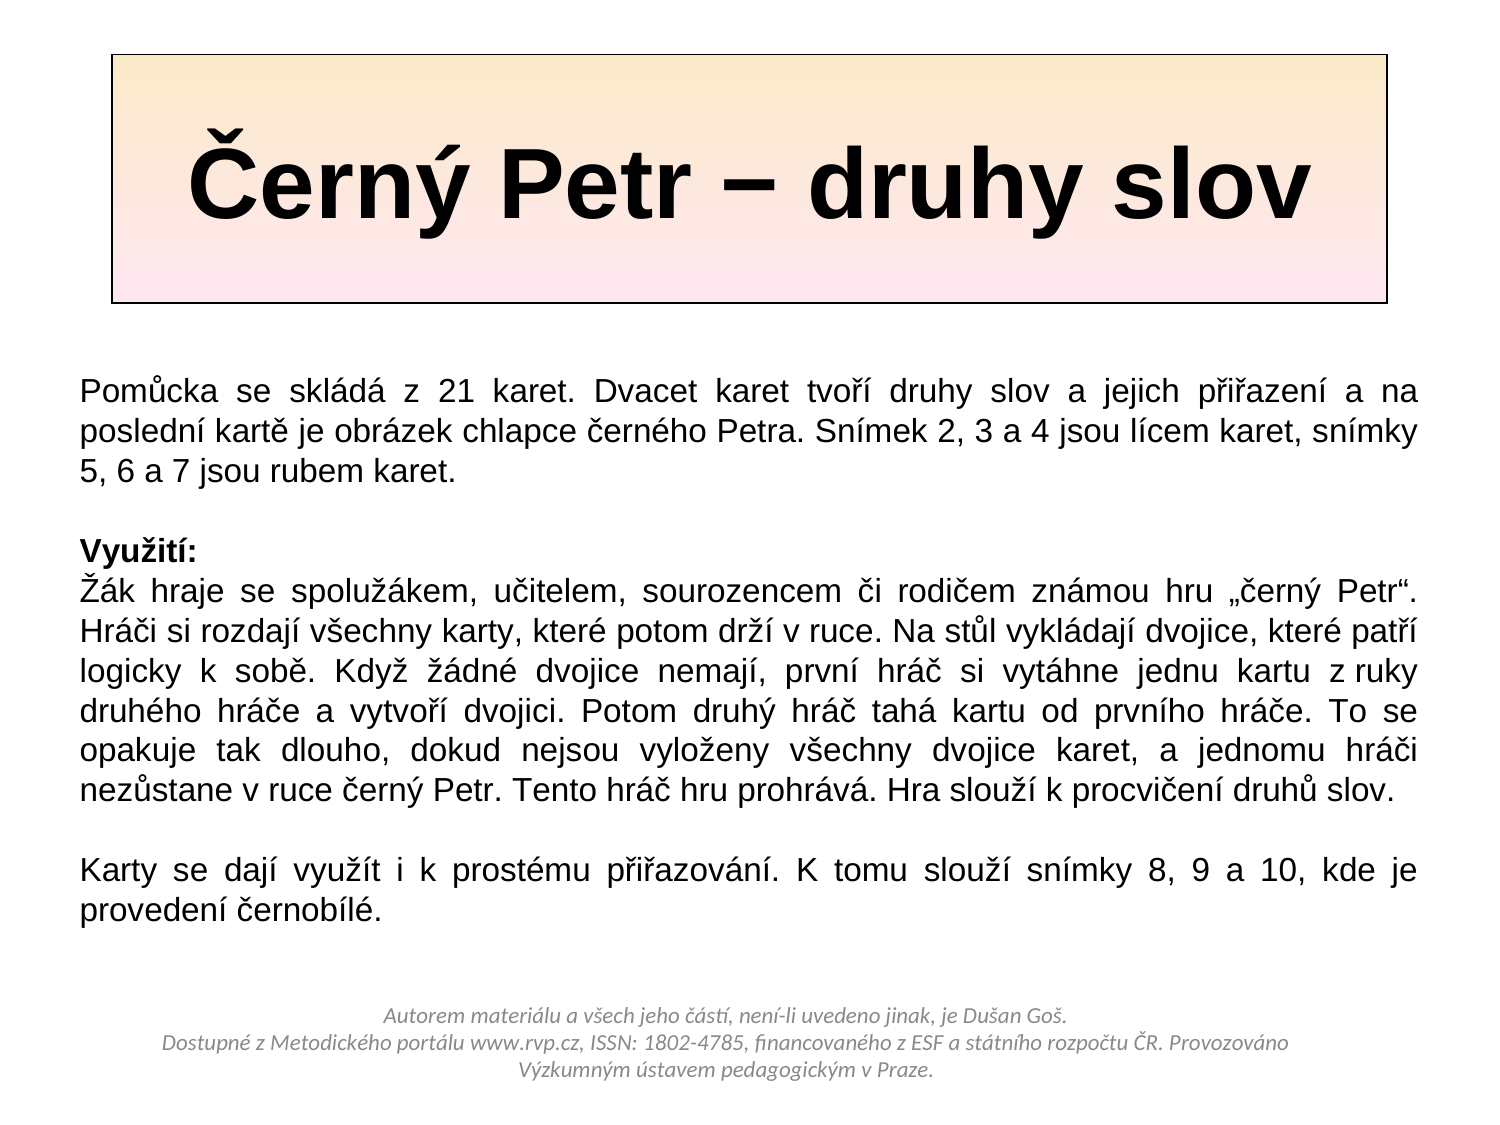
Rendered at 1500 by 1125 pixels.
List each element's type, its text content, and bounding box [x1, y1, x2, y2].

text_box Autorem materiálu a všech jeho částí, není-li uvedeno jinak, je Dušan Goš. Dostupné z Metodického portálu www.rvp.cz, ISSN: 1802-4785, financovaného z ESF a státního rozpočtu ČR. Provozováno Výzkumným ústavem pedagogickým v Praze. [88, 1011, 1365, 1072]
title Černý Petr − druhy slov [112, 54, 1388, 303]
text_box Pomůcka se skládá z 21 karet. Dvacet karet tvoří druhy slov a jejich přiřazení a na poslední kartě je obrázek chlapce černého Petra. Snímek 2, 3 a 4 jsou lícem karet, snímky 5, 6 a 7 jsou rubem karet. Využití: Žák hraje se spolužákem, učitelem, sourozencem či rodičem známou hru „černý Petr“. Hráči si rozdají všechny karty, které potom drží v ruce. Na stůl vykládají dvojice, které patří logicky k sobě. Když žádné dvojice nemají, první hráč si vytáhne jednu kartu z ruky druhého hráče a vytvoří dvojici. Potom druhý hráč tahá kartu od prvního hráče. To se opakuje tak dlouho, dokud nejsou vyloženy všechny dvojice karet, a jednomu hráči nezůstane v ruce černý Petr. Tento hráč hru prohrává. Hra slouží k procvičení druhů slov. Karty se dají využít i k prostému přiřazování. K tomu slouží snímky 8, 9 a 10, kde je provedení černobílé. [64, 361, 1435, 936]
